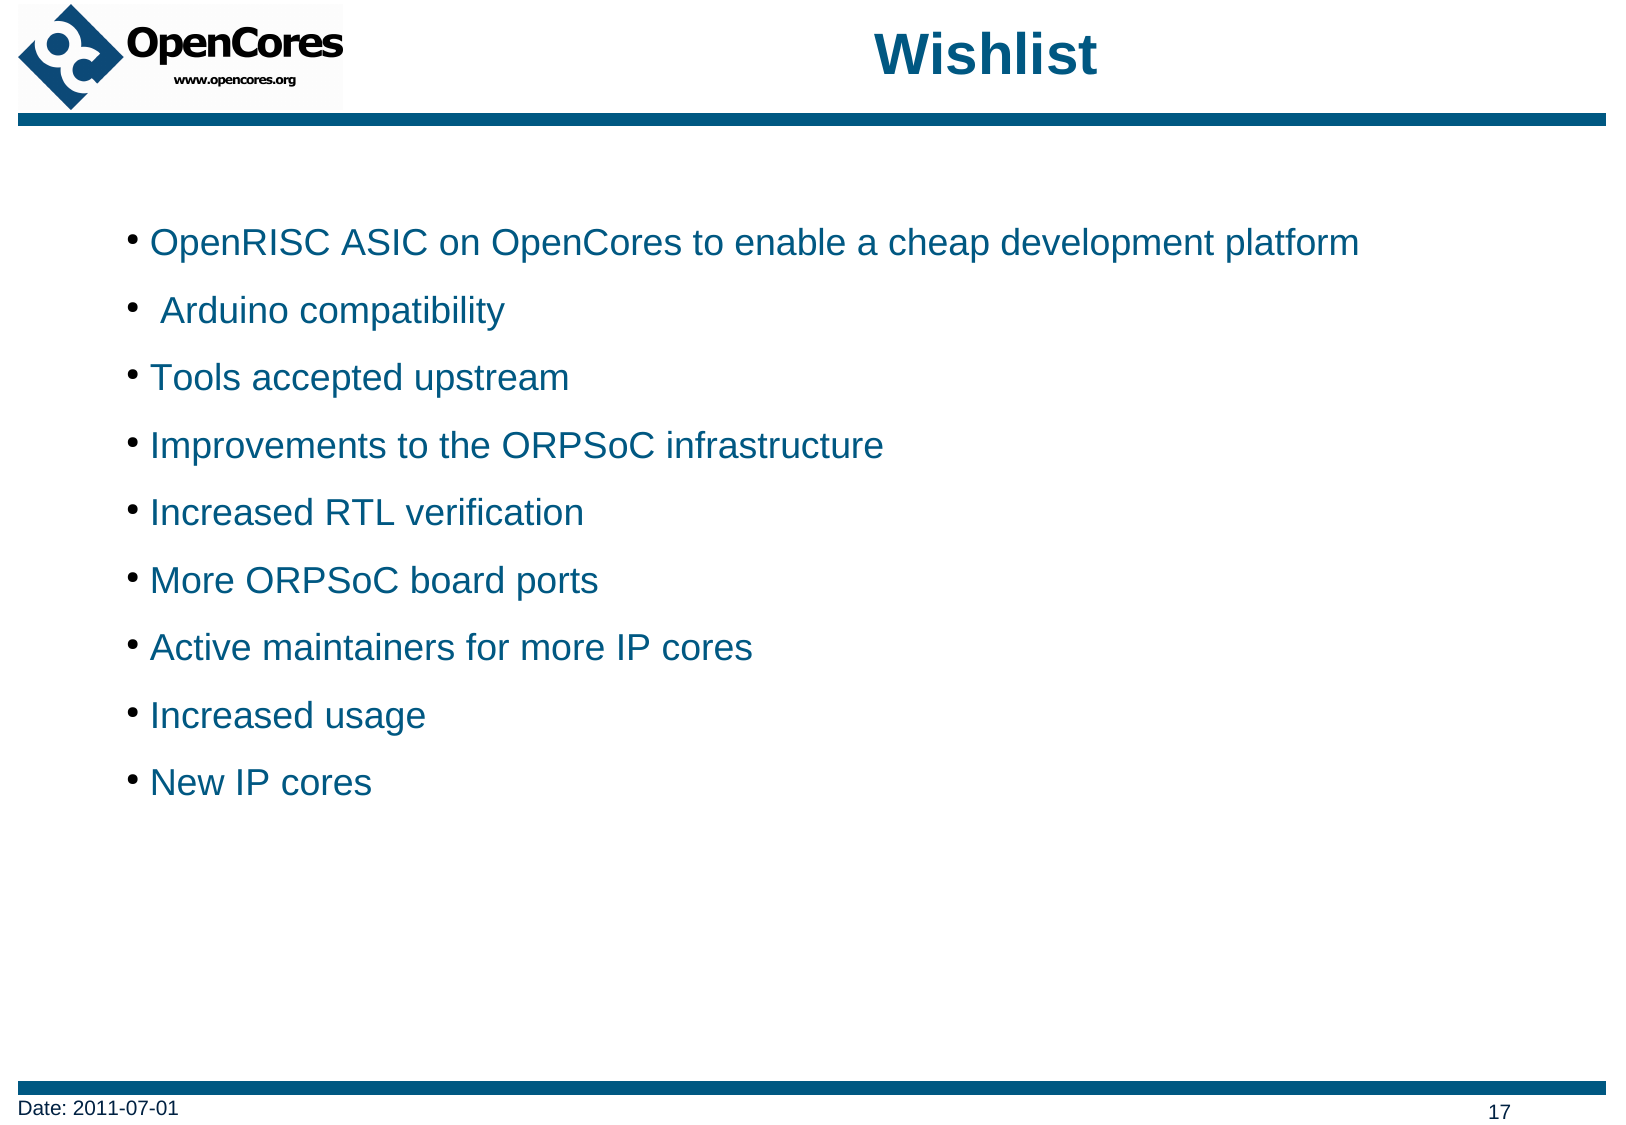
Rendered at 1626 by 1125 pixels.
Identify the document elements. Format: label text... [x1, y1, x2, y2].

text_box Wishlist [347, 8, 1626, 89]
text_box OpenRISC ASIC on OpenCores to enable a cheap development platform Arduino compatibility Tools accepted upstream Improvements to the ORPSoC infrastructure Increased RTL verification More ORPSoC board ports Active maintainers for more IP cores Increased usage New IP cores [111, 143, 1456, 1027]
picture [18, 4, 343, 110]
